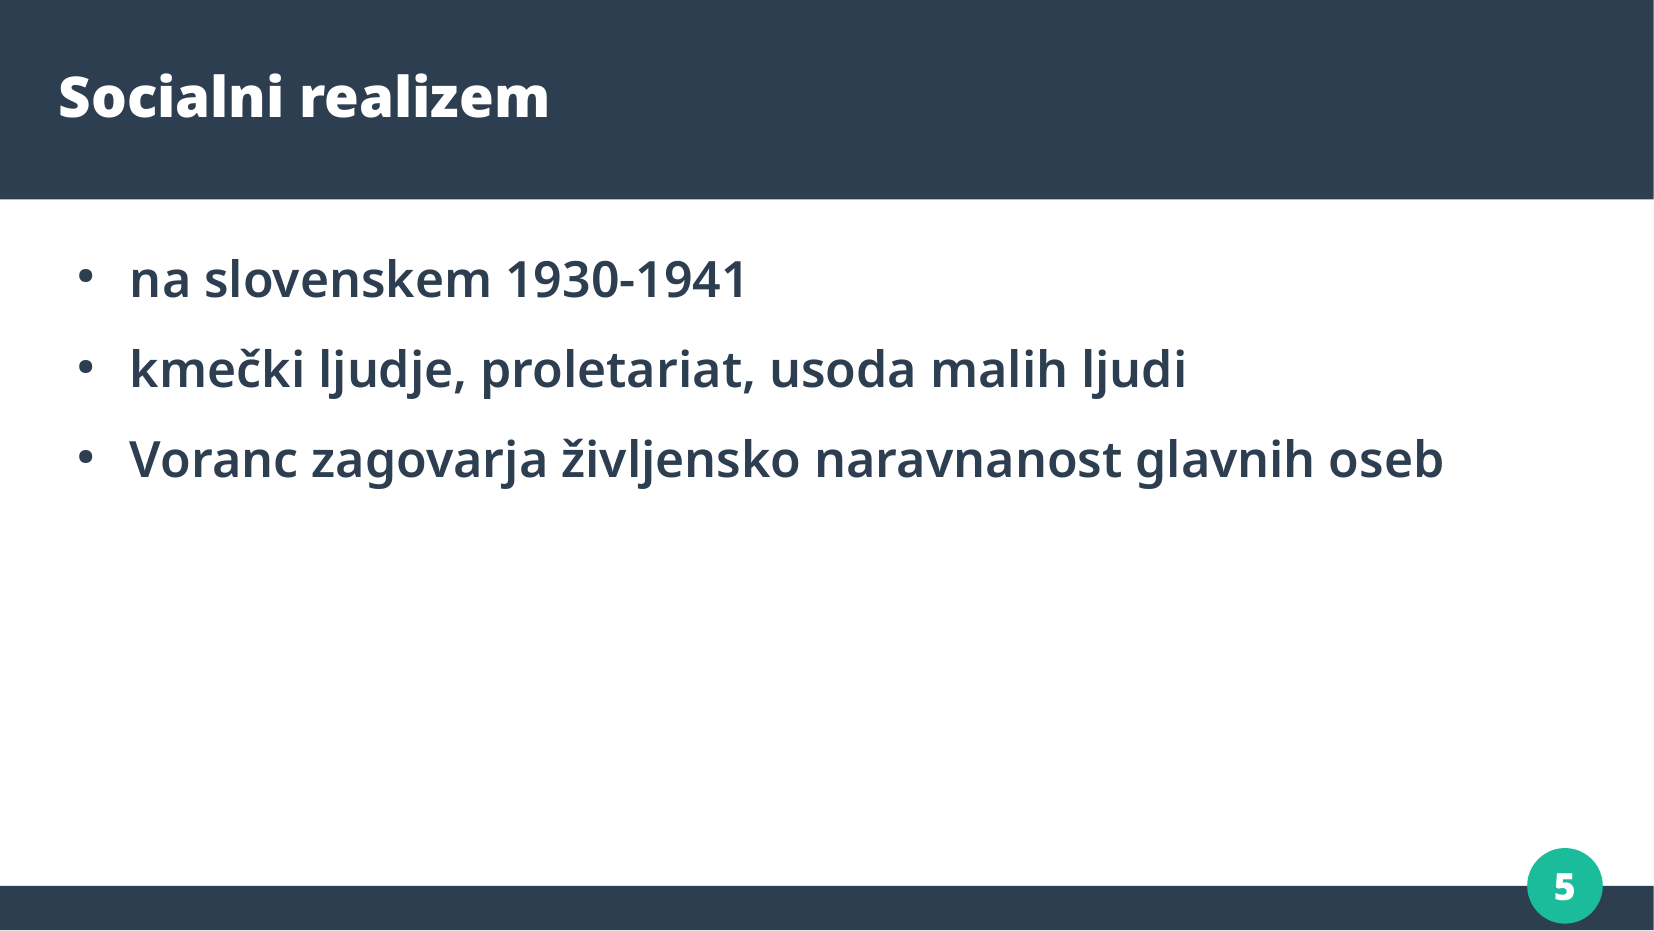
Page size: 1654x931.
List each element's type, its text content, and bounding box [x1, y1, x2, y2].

title Socialni realizem [59, 37, 1595, 155]
list na slovenskem 1930-1941 kmečki ljudje, proletariat, usoda malih ljudi Voranc zagovarja življensko naravnanost glavnih oseb [59, 243, 1595, 864]
